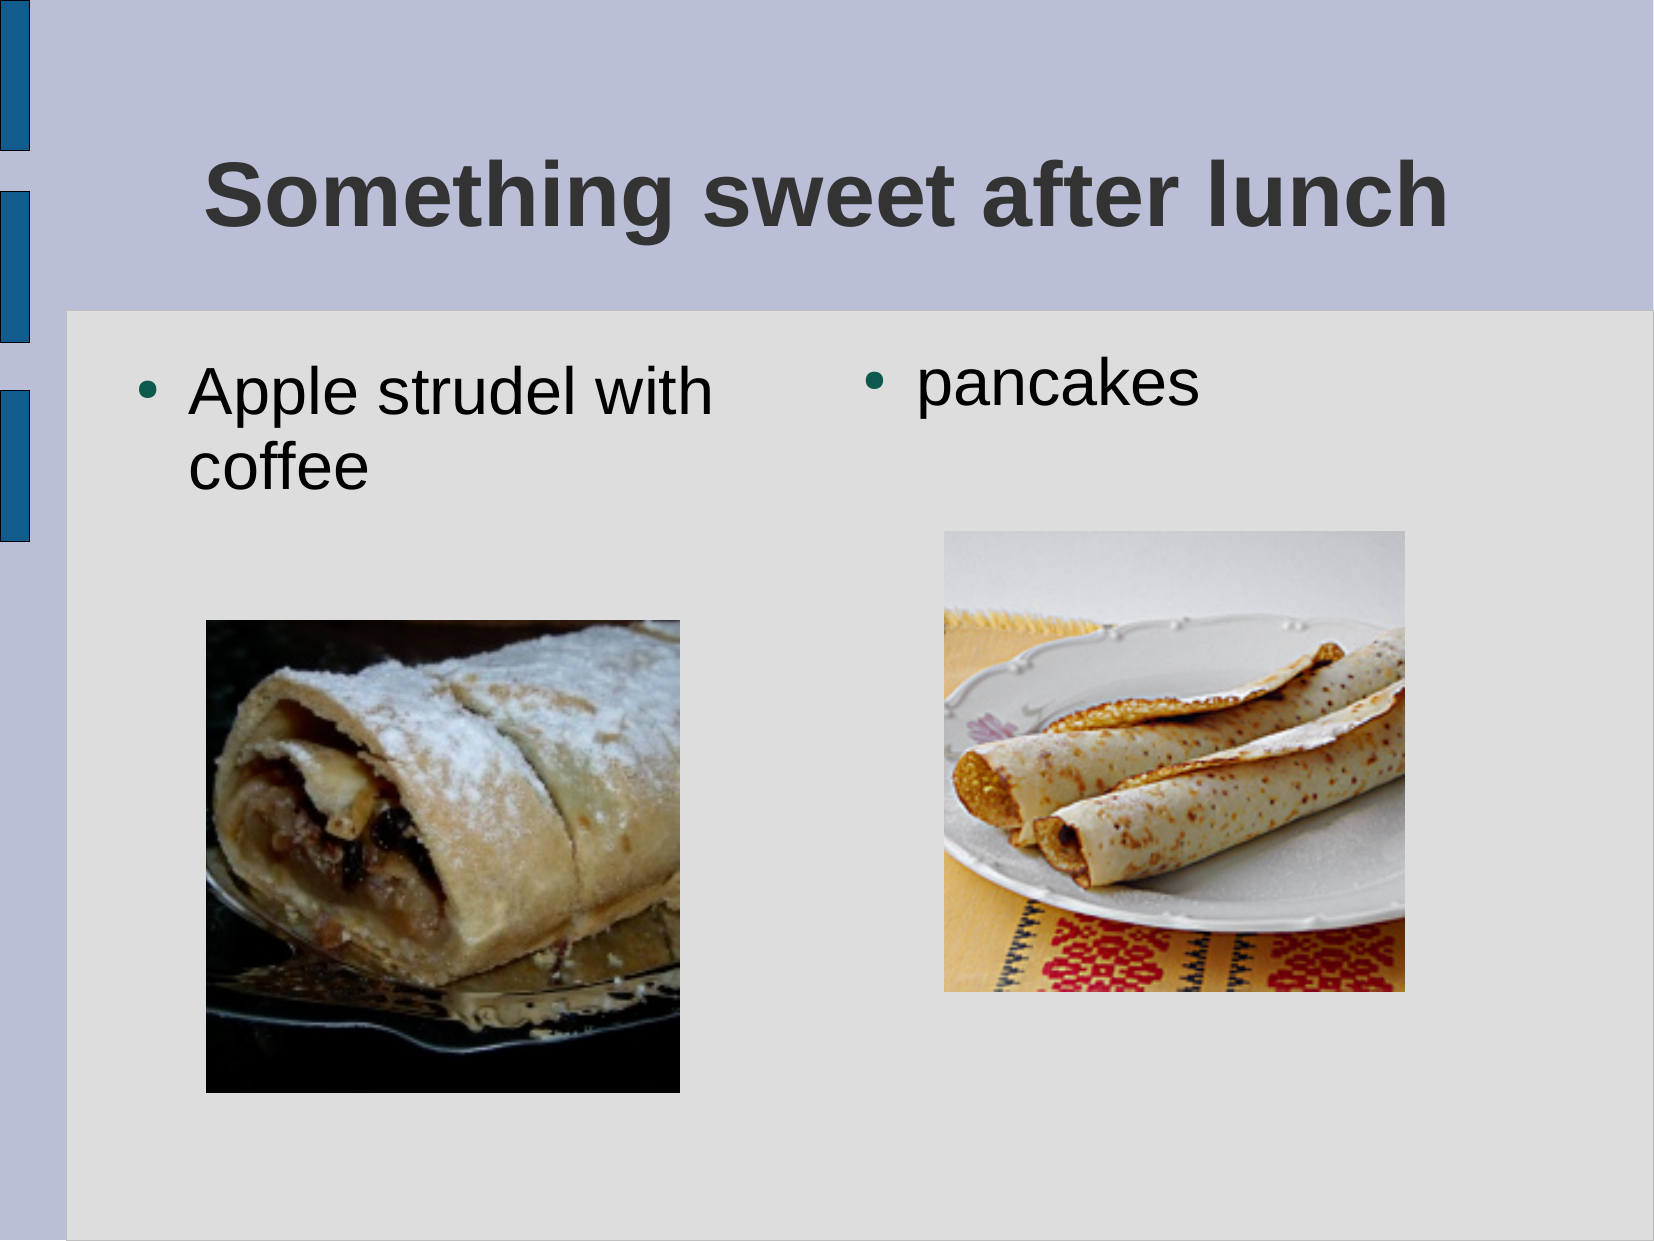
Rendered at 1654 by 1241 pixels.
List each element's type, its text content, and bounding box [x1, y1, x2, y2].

title Something sweet after lunch [121, 91, 1534, 299]
picture [944, 531, 1405, 992]
picture [206, 620, 680, 1093]
list Apple strudel with coffee [118, 354, 808, 1121]
list pancakes [845, 344, 1535, 1112]
